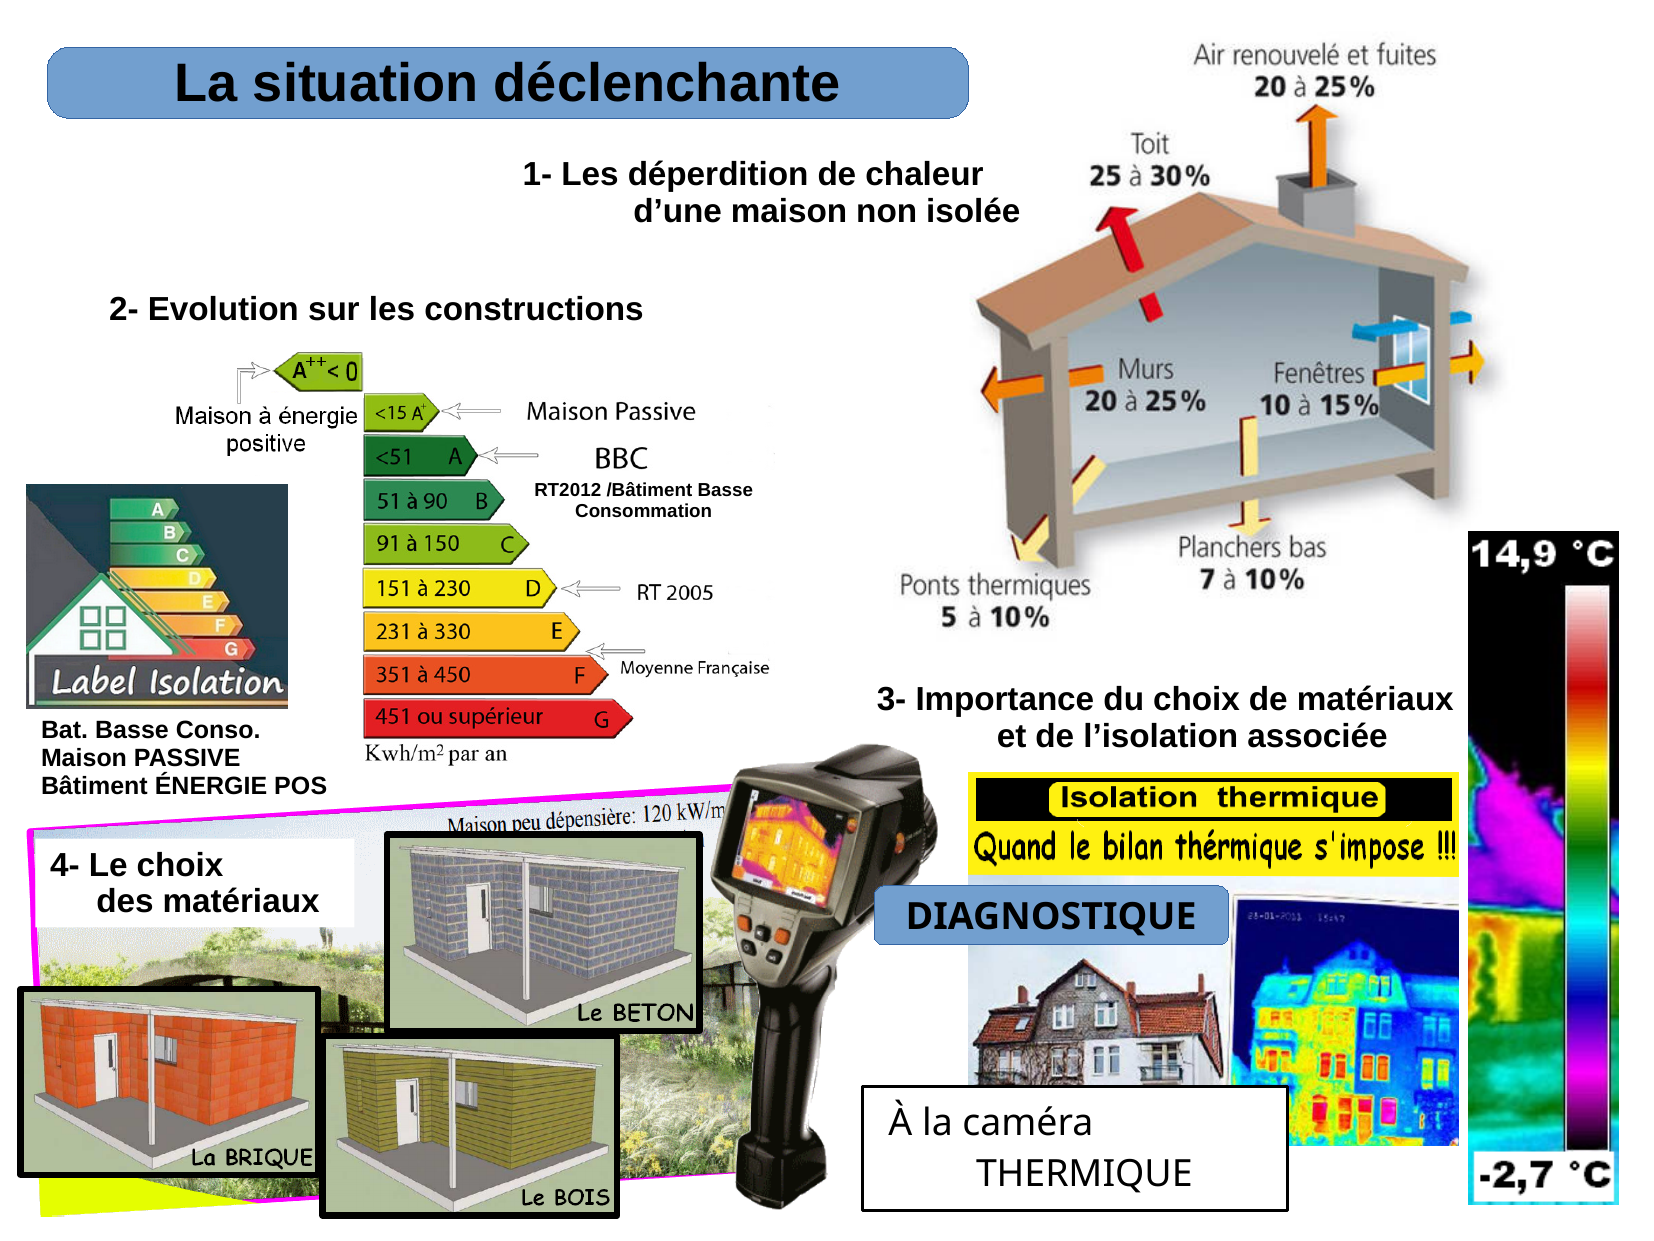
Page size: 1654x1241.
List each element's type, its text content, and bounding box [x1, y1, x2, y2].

text_box 2- Evolution sur les constructions [94, 283, 697, 336]
text_box Bat. Basse Conso. Maison PASSIVE Bâtiment ÉNERGIE POS [26, 708, 390, 808]
text_box 4- Le choix des matériaux [35, 838, 355, 928]
picture [1417, 985, 1459, 1002]
picture [26, 1178, 319, 1217]
picture [26, 342, 945, 1223]
picture [23, 992, 315, 1172]
text_box 1- Les déperdition de chaleur d’une maison non isolée [507, 147, 1052, 237]
text_box RT2012 /Bâtiment Basse Consommation [513, 472, 774, 530]
text_box 3- Importance du choix de matériaux et de l’isolation associée [862, 673, 1468, 763]
picture [850, 21, 1619, 1205]
text_box DIAGNOSTIQUE [874, 885, 1229, 945]
picture [968, 772, 1459, 1146]
picture [325, 1039, 615, 1213]
text_box La situation déclenchante [47, 47, 969, 119]
text_box À la caméra THERMIQUE [862, 1086, 1288, 1211]
